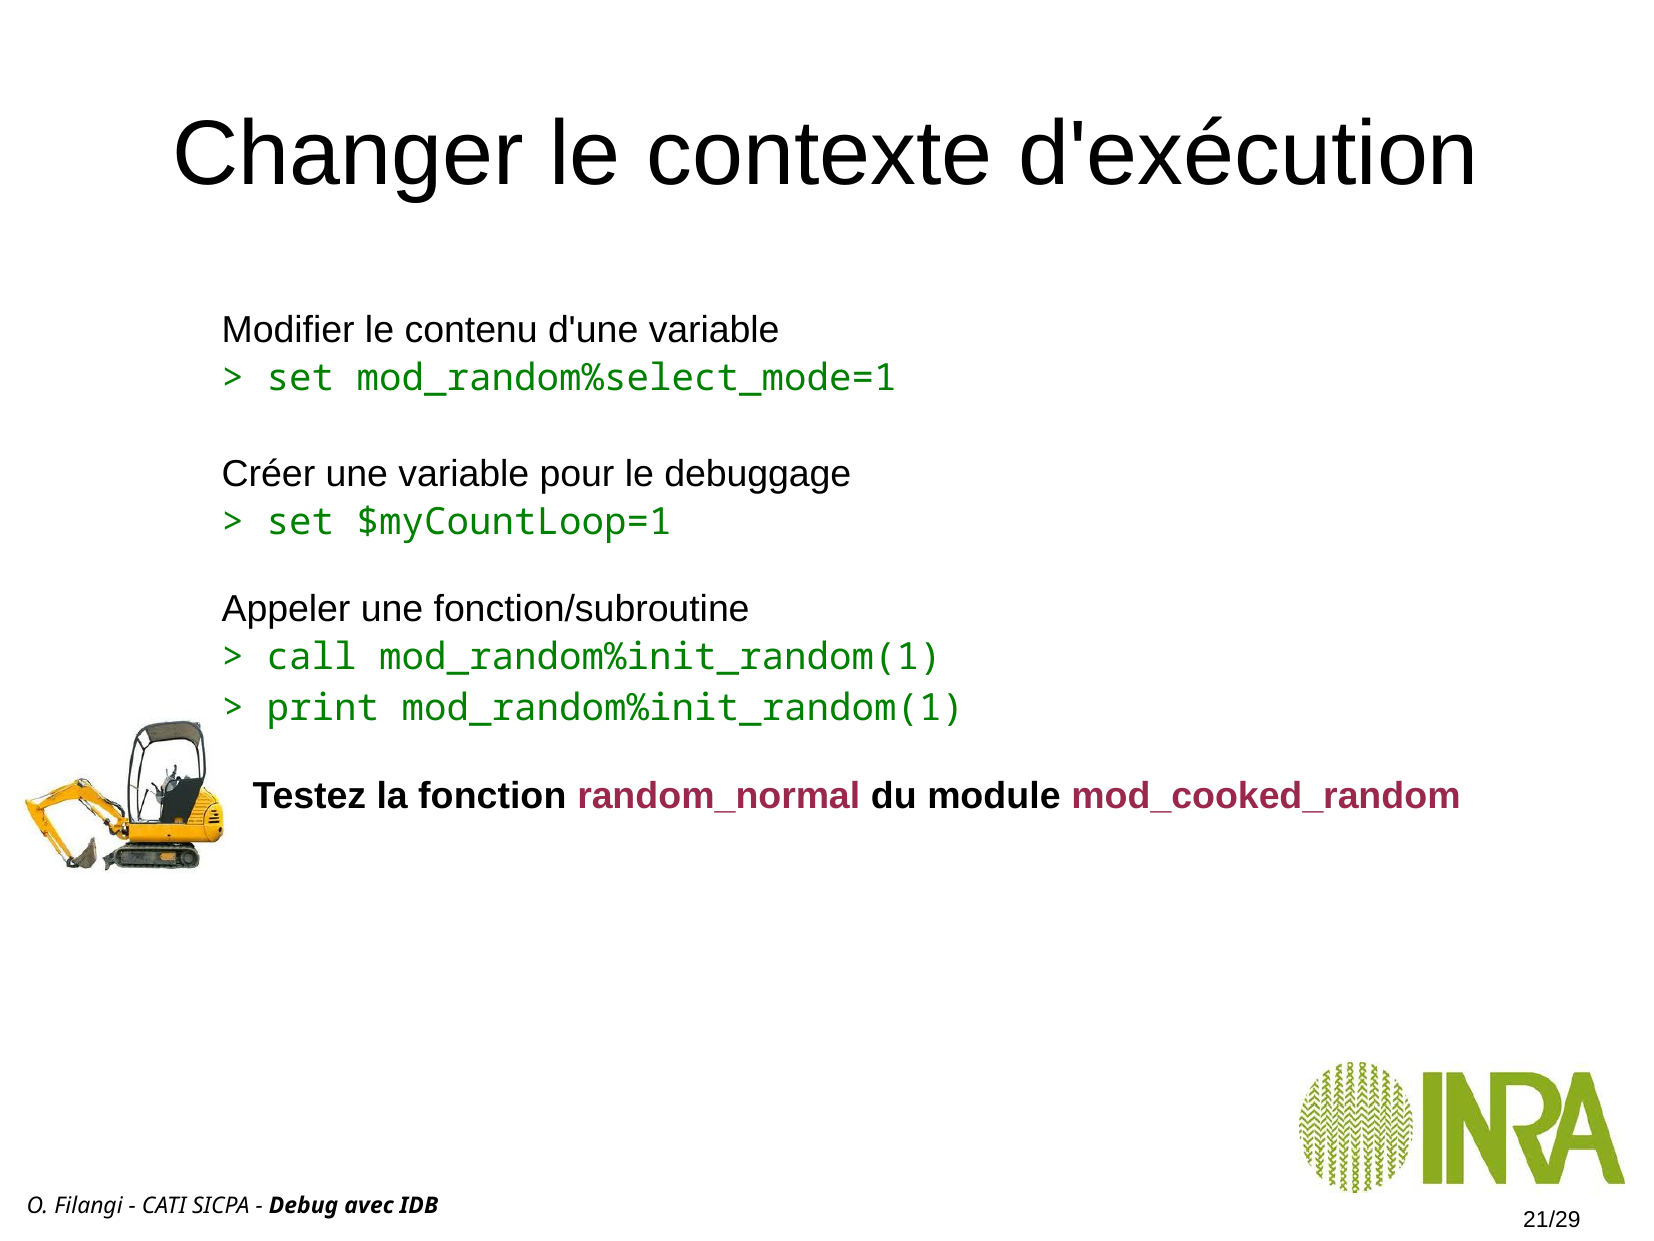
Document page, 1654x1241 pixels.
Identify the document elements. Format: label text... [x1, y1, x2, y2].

text_box Modifier le contenu d'une variable > set mod_random%select_mode=1 Créer une variable pour le debuggage > set $myCountLoop=1 Appeler une fonction/subroutine > call mod_random%init_random(1) > print mod_random%init_random(1) [206, 301, 980, 741]
text_box <numéro>/29 [1508, 1199, 1654, 1241]
text_box O. Filangi - CATI SICPA - Debug avec IDB [5, 1181, 476, 1227]
title Changer le contexte d'exécution [82, 49, 1571, 257]
picture [16, 710, 227, 874]
picture [1299, 1062, 1625, 1193]
text_box Testez la fonction random_normal du module mod_cooked_random [237, 767, 1477, 824]
